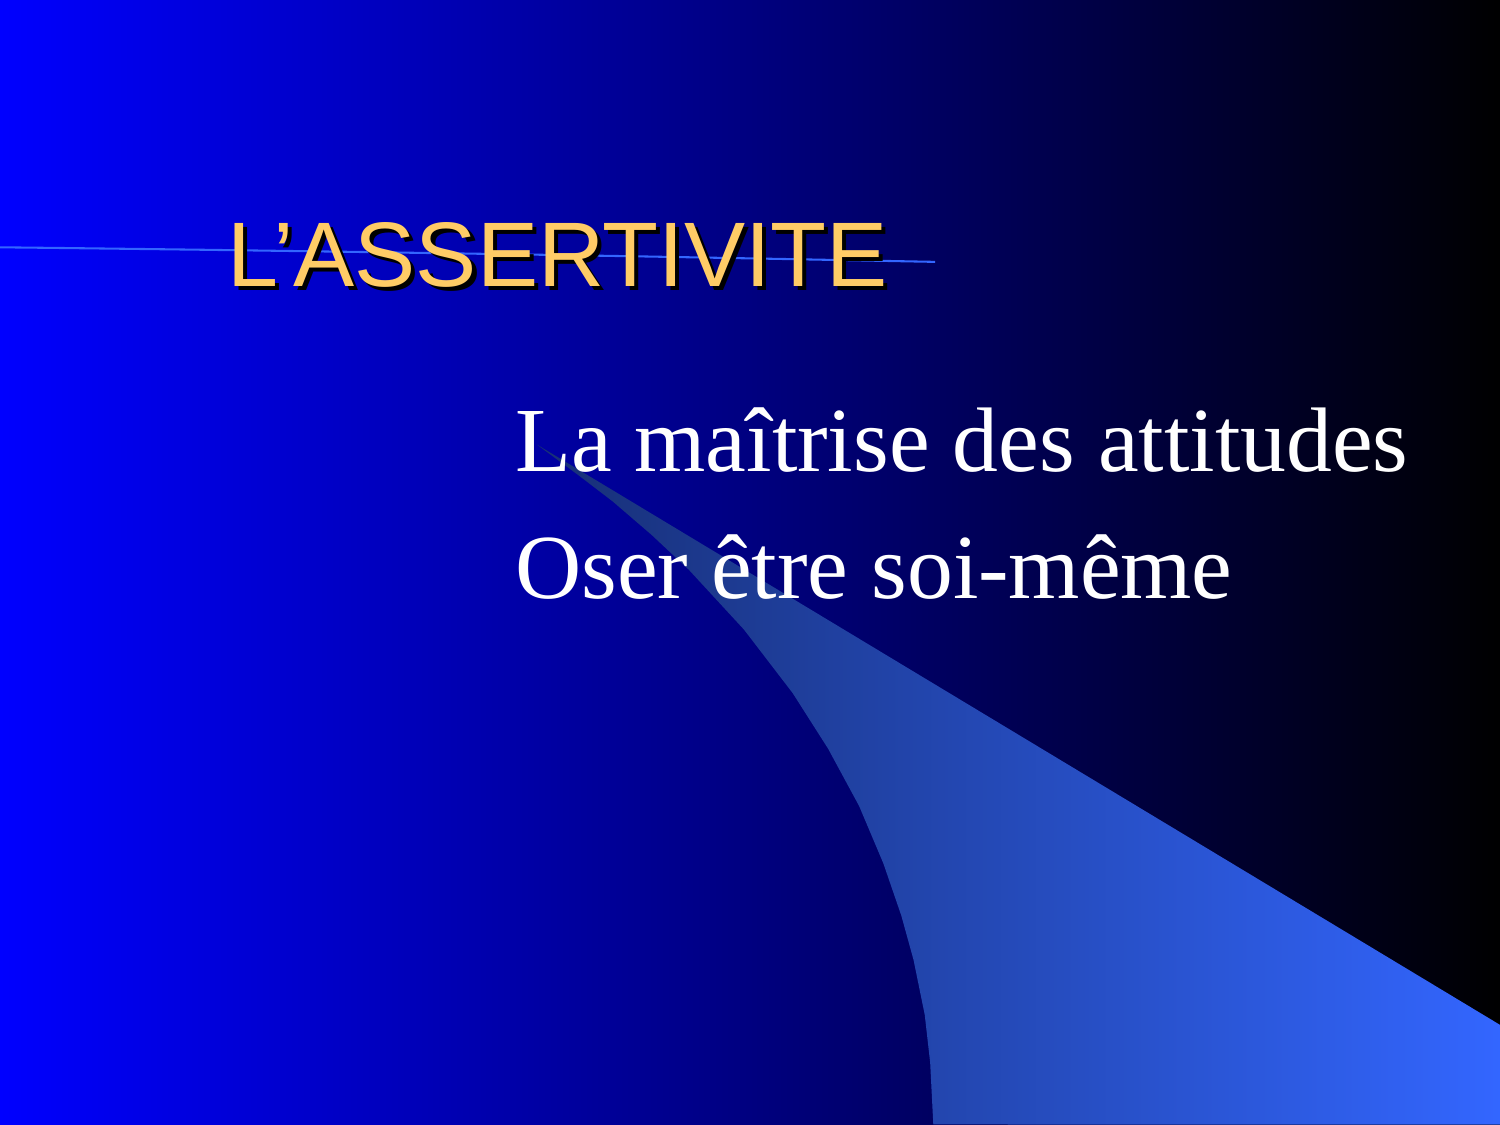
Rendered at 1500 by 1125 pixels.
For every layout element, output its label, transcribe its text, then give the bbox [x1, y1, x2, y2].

title L’ASSERTIVITE [212, 124, 1488, 313]
subtitle La maîtrise des attitudes Oser être soi-même [500, 350, 1476, 775]
